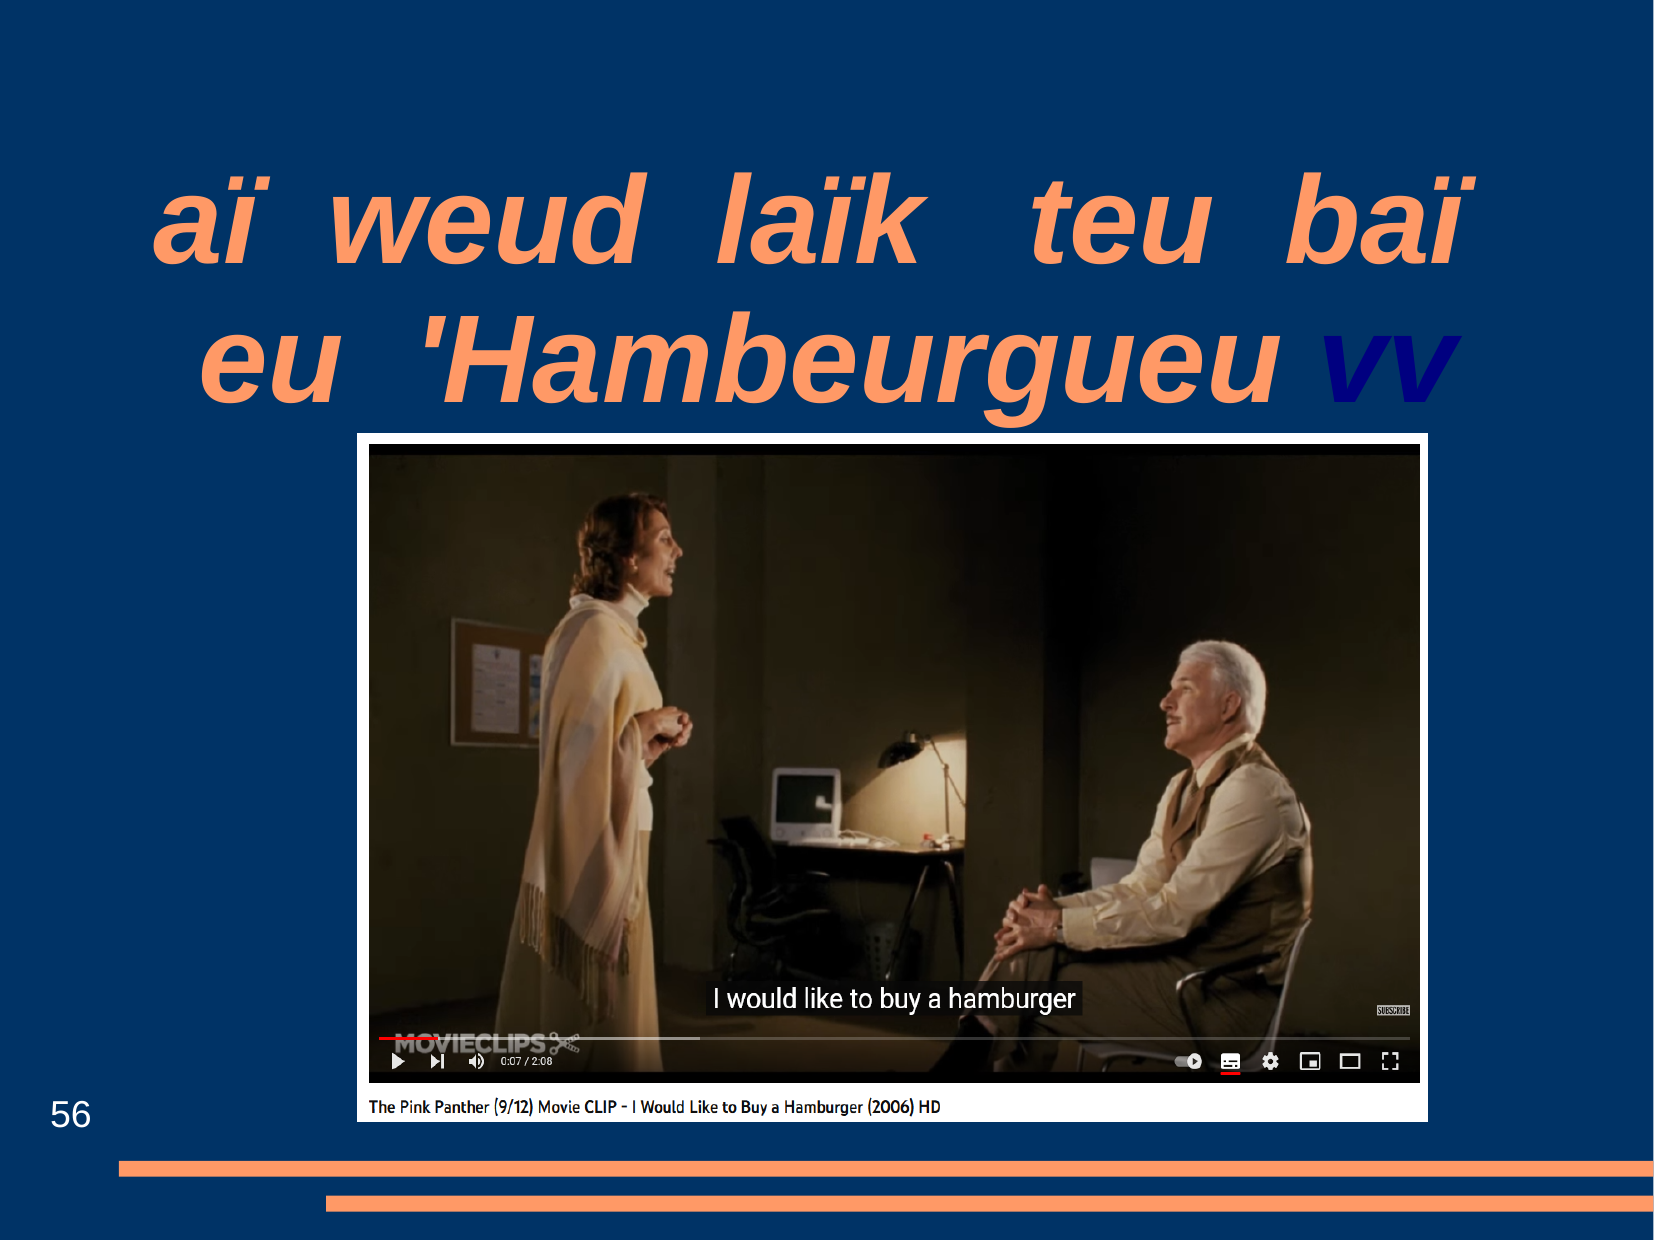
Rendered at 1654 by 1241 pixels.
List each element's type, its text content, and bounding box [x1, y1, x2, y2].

picture [357, 433, 1428, 1123]
title aï weud laïk teu baï eu 'Hambeurgueu vv [121, 0, 1534, 430]
